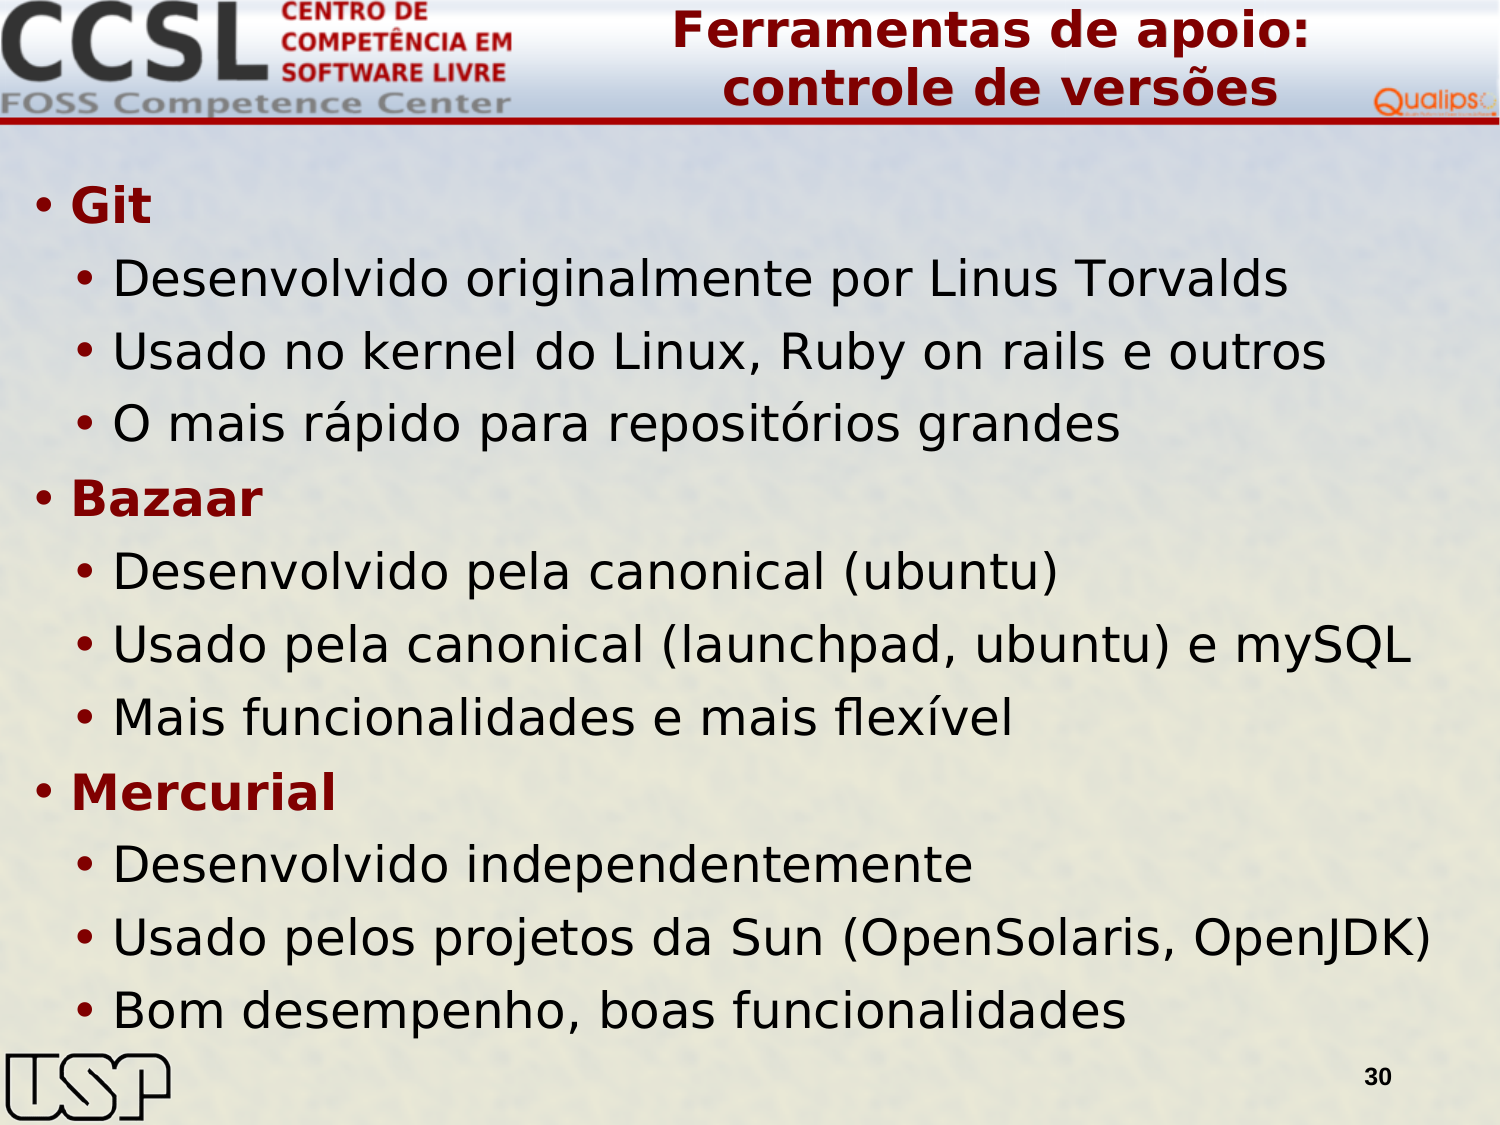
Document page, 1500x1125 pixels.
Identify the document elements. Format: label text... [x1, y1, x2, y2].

list Git Desenvolvido originalmente por Linus Torvalds Usado no kernel do Linux, Ruby on rails e outros O mais rápido para repositórios grandes Bazaar Desenvolvido pela canonical (ubuntu) Usado pela canonical (launchpad, ubuntu) e mySQL Mais funcionalidades e mais flexível Mercurial Desenvolvido independentemente Usado pelos projetos da Sun (OpenSolaris, OpenJDK) Bom desempenho, boas funcionalidades [29, 177, 1468, 1041]
picture [0, 0, 1500, 1125]
title Ferramentas de apoio: controle de versões [501, 0, 1500, 119]
